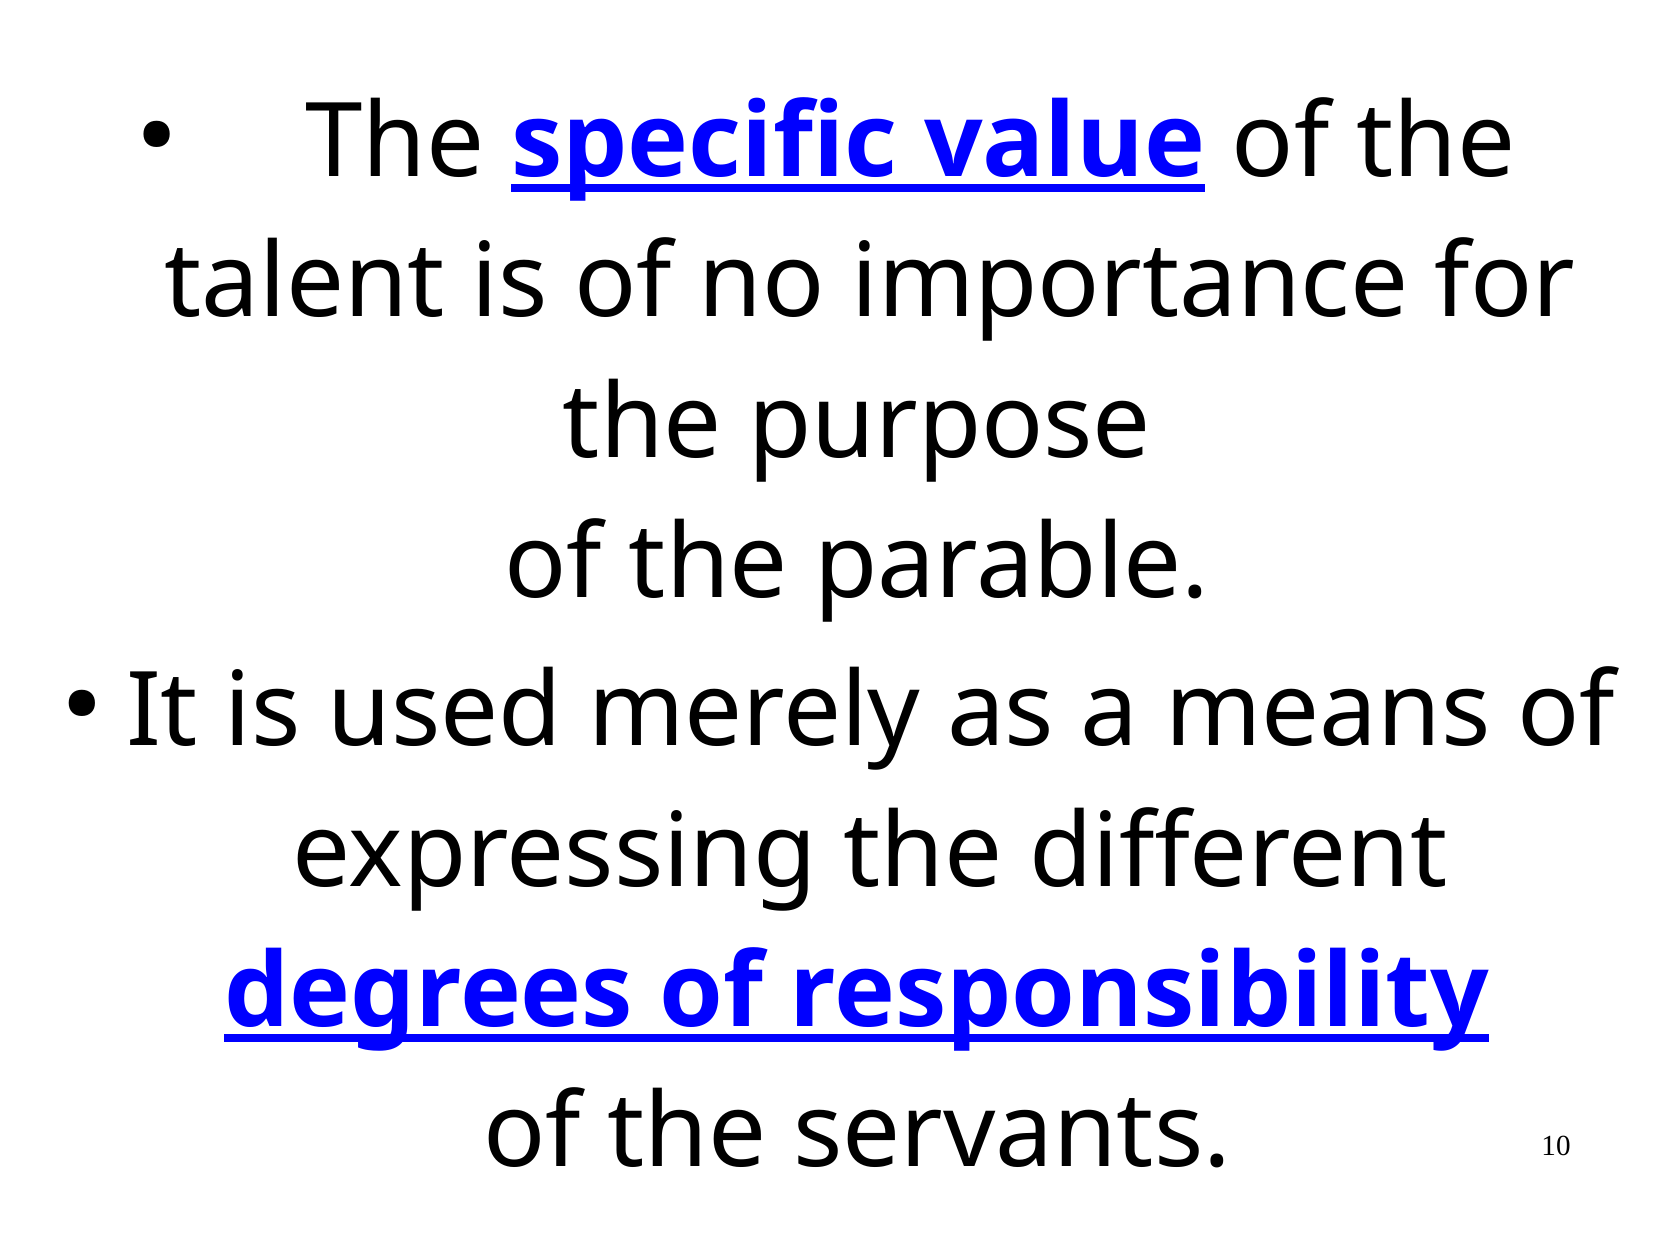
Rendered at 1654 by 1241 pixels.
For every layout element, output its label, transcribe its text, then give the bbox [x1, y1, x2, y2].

list The specific value of the talent is of no importance for the purpose of the parable. It is used merely as a means of expressing the different degrees of responsibility of the servants. [37, 37, 1651, 1201]
